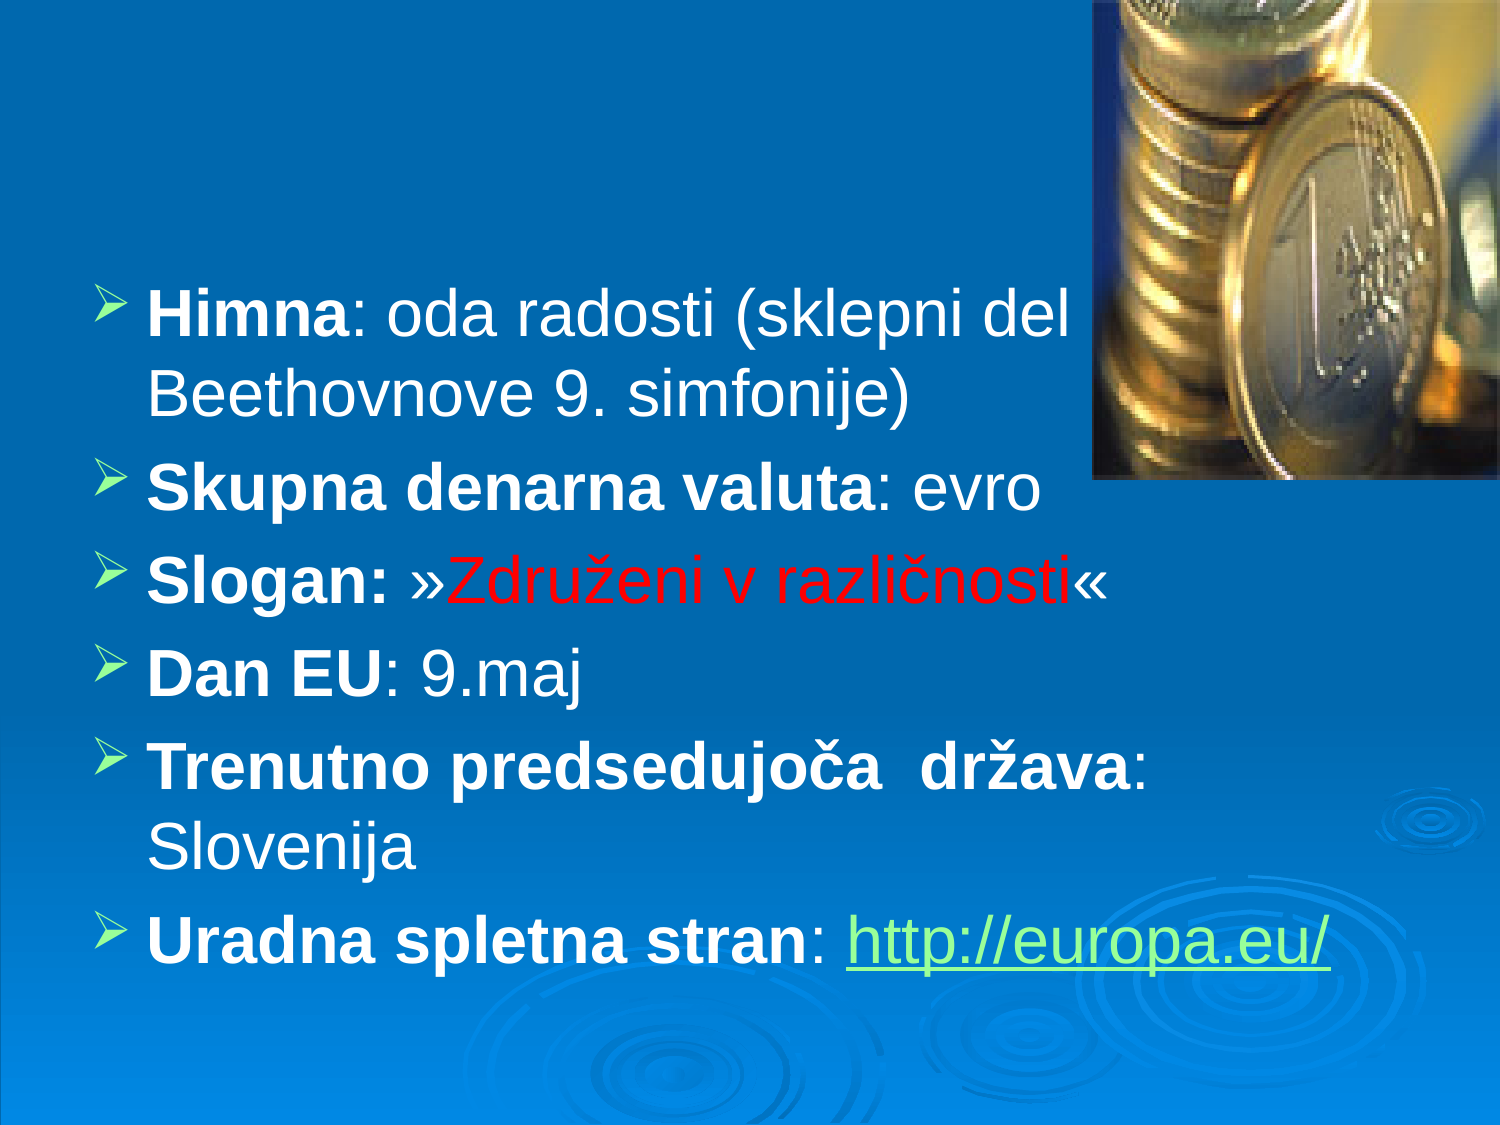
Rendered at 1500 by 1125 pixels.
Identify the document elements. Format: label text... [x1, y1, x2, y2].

picture [1092, 0, 1500, 480]
list Himna: oda radosti (sklepni del Beethovnove 9. simfonije) Skupna denarna valuta: evro Slogan: »Združeni v različnosti« Dan EU: 9.maj Trenutno predsedujoča država: Slovenija Uradna spletna stran: http://europa.eu/ [75, 262, 1425, 1005]
